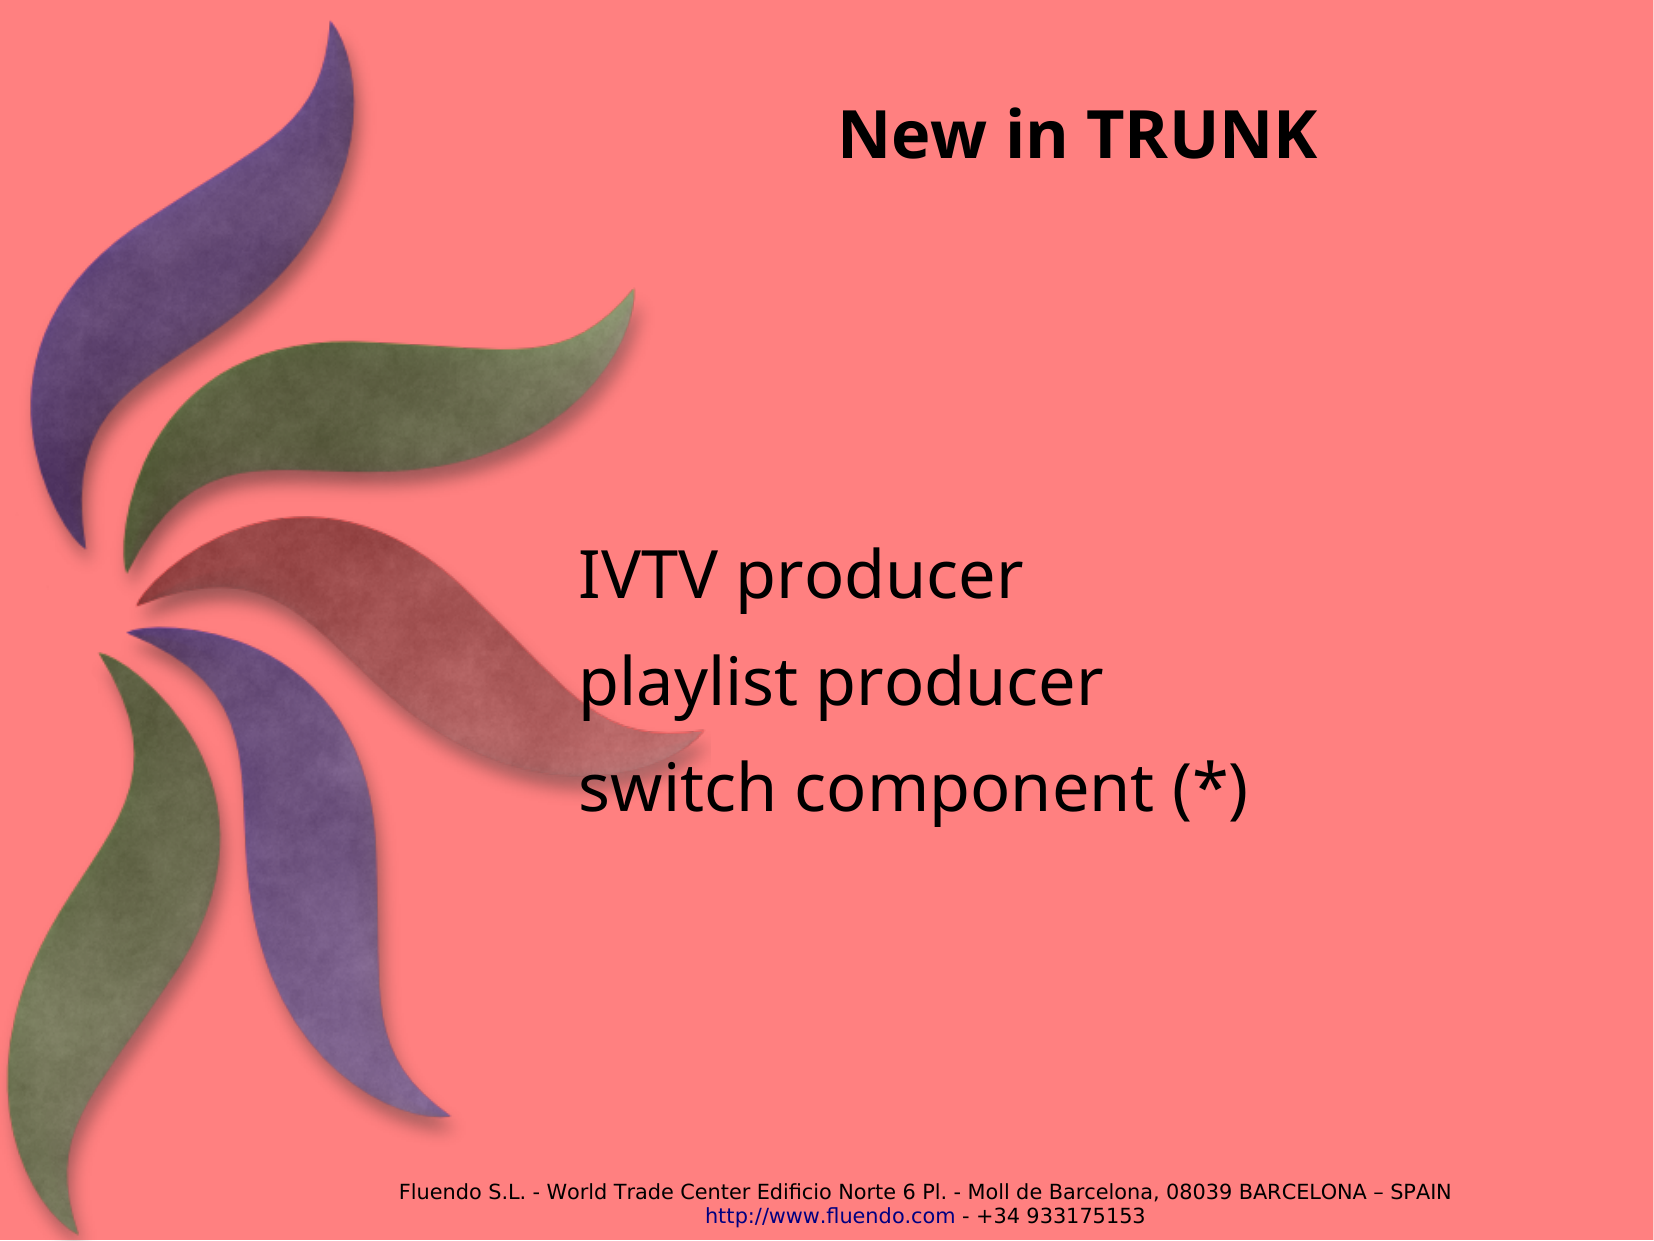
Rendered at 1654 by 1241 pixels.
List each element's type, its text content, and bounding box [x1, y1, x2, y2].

list IVTV producer playlist producer switch component (*) [560, 236, 1595, 1123]
title New in TRUNK [560, 58, 1595, 207]
picture [0, 0, 711, 1241]
